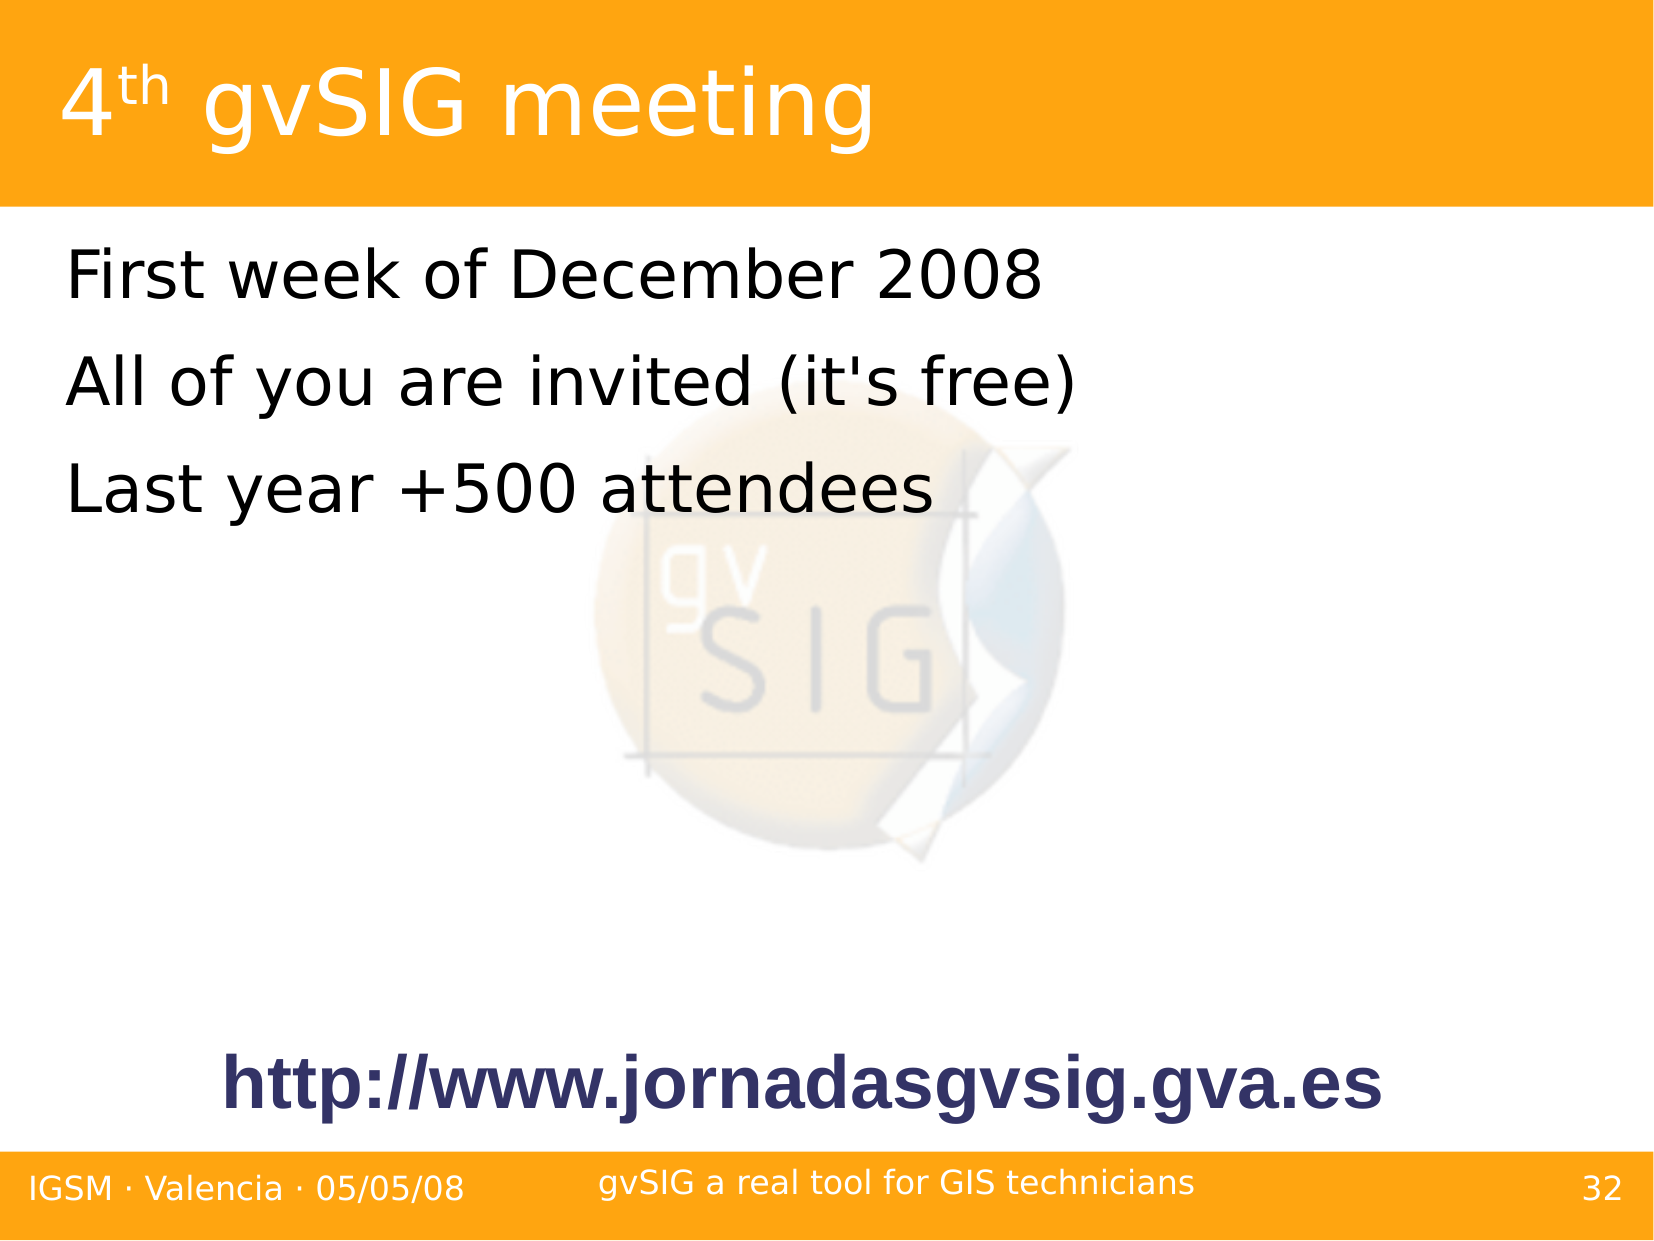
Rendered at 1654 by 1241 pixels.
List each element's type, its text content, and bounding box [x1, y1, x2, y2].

list First week of December 2008 All of you are invited (it's free) Last year +500 attendees [47, 236, 1595, 562]
title 4th gvSIG meeting [59, 36, 1536, 170]
picture [157, 578, 798, 1004]
text_box http://www.jornadasgvsig.gva.es [206, 1033, 1477, 1133]
picture [915, 548, 1556, 975]
